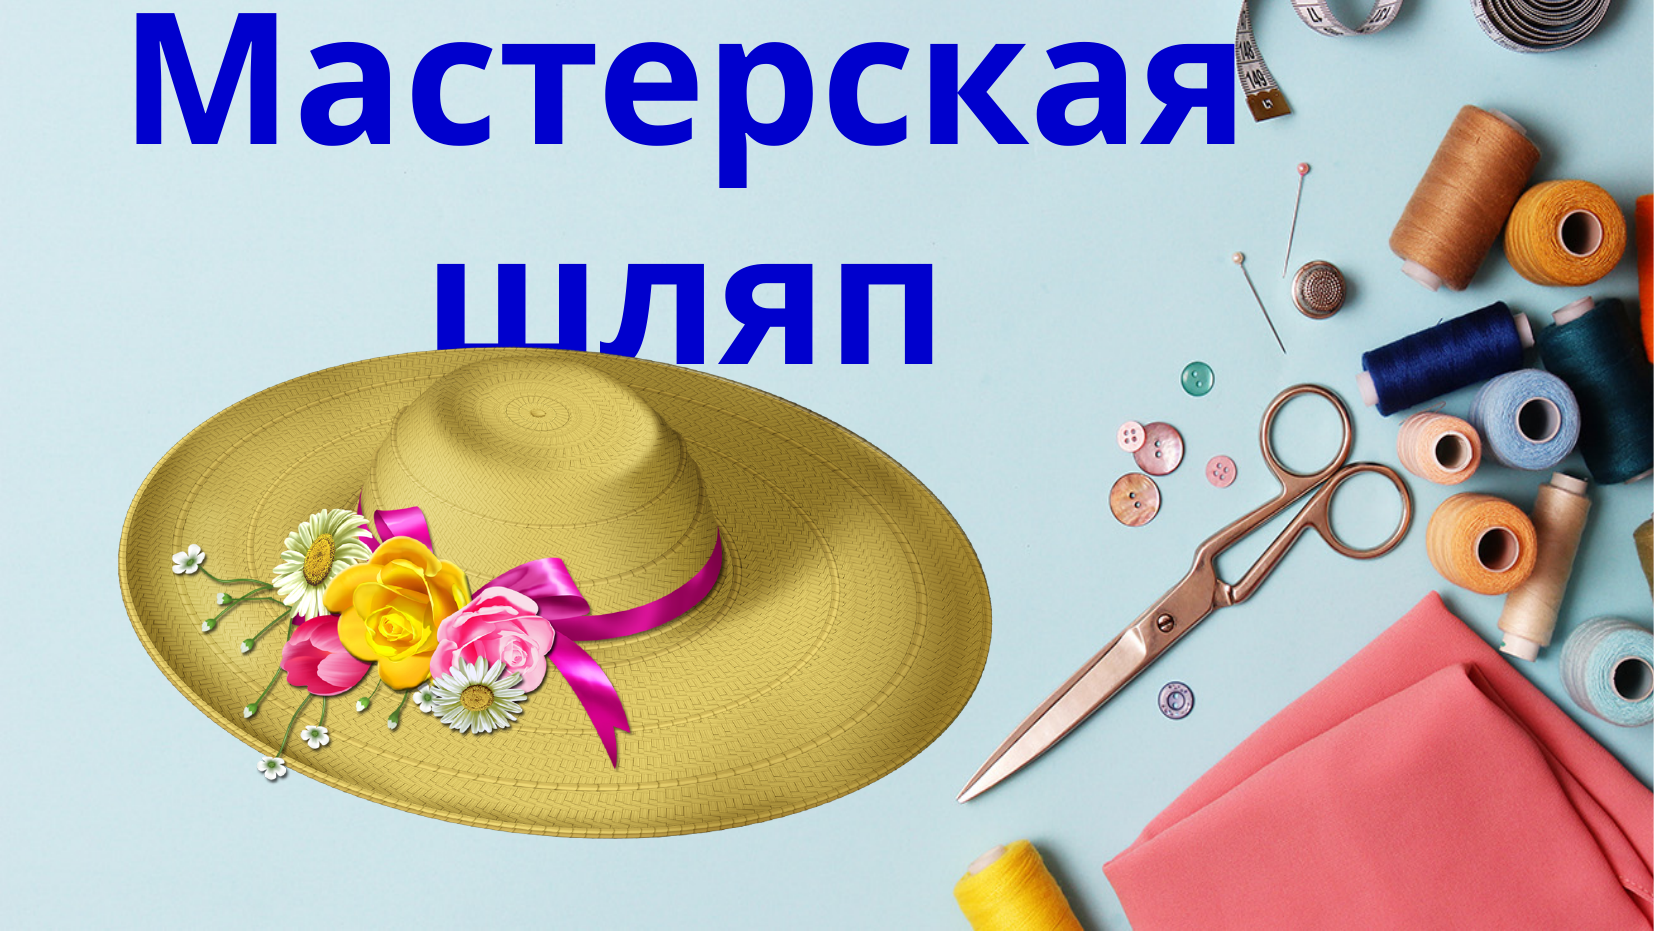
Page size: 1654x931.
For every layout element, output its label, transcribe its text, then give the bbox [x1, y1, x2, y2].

picture [0, 0, 1654, 931]
title Мастерская шляп [0, 0, 1406, 449]
